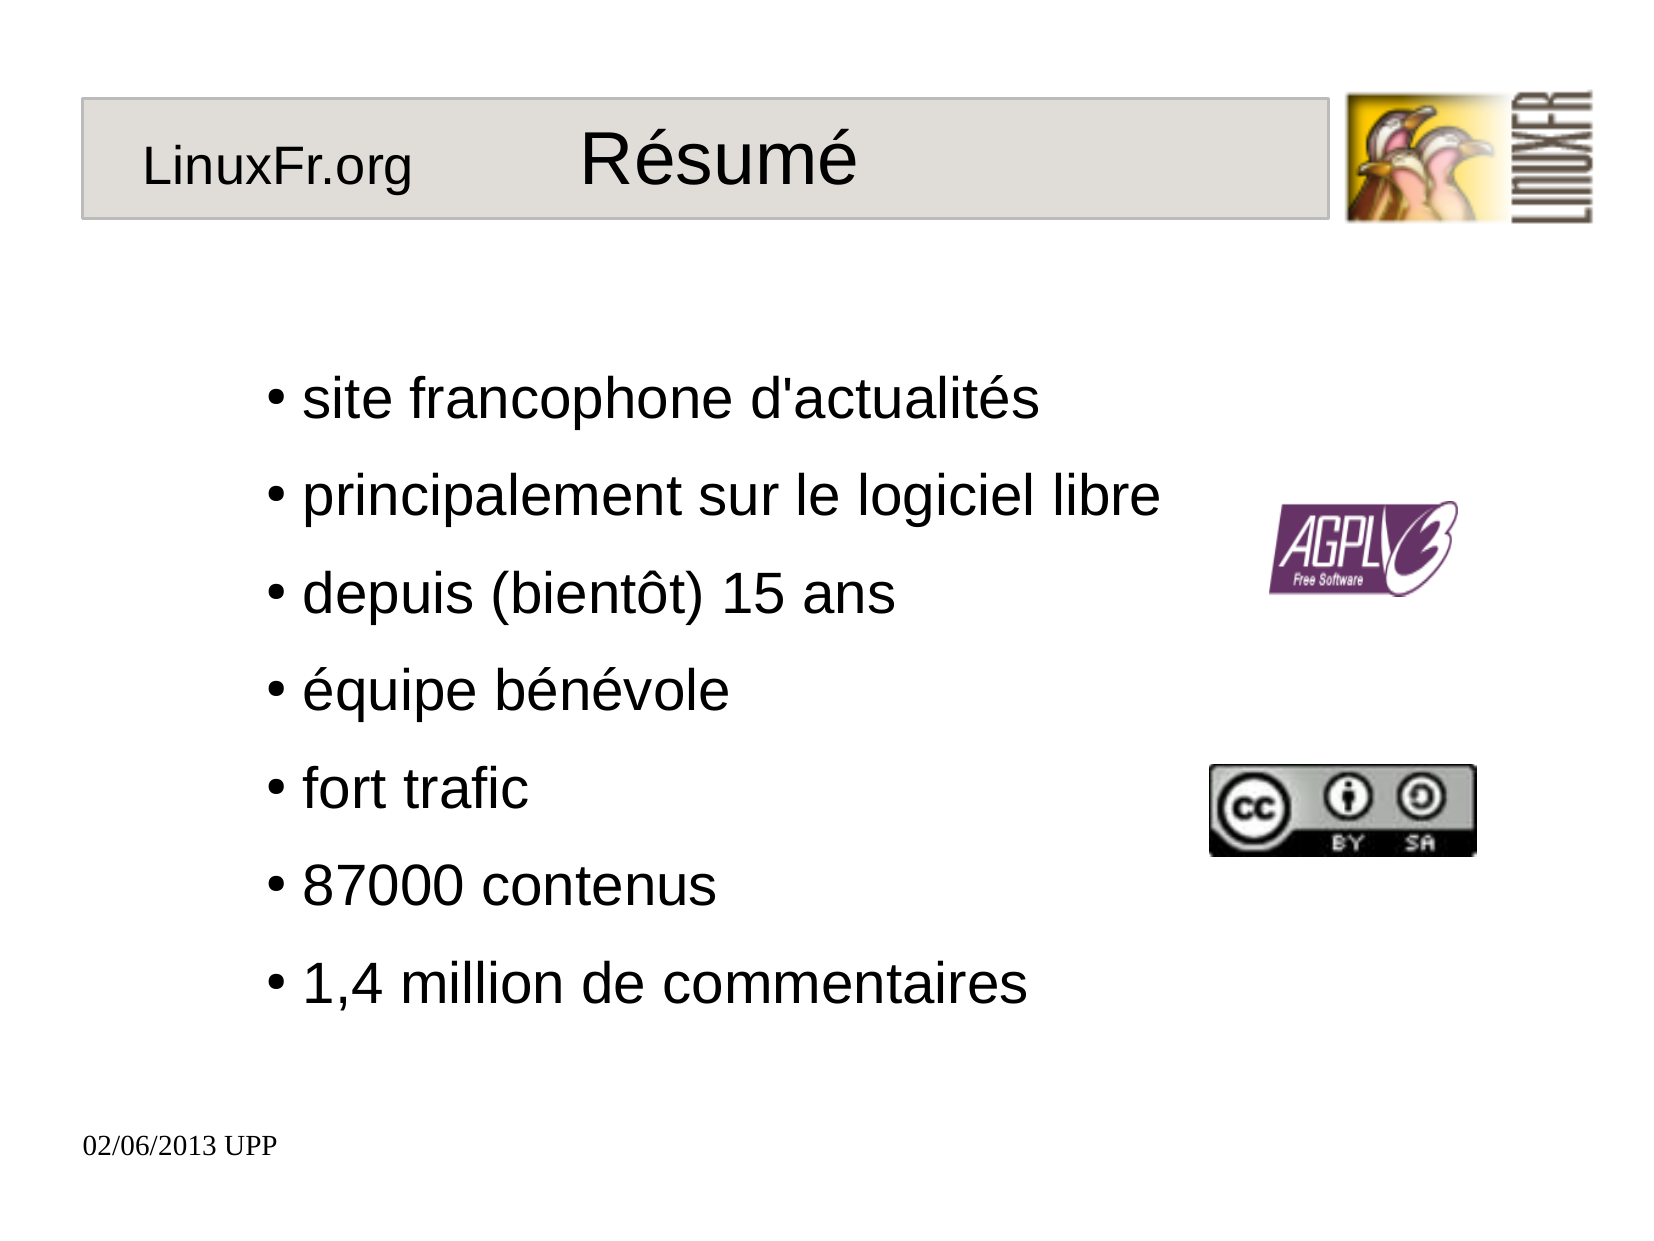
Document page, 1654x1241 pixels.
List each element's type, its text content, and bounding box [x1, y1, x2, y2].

picture [1341, 88, 1601, 229]
picture [1209, 764, 1477, 857]
title LinuxFr.org Résumé [82, 98, 1329, 219]
picture [1269, 501, 1458, 597]
subtitle site francophone d'actualités principalement sur le logiciel libre depuis (bientôt) 15 ans équipe bénévole fort trafic 87000 contenus 1,4 million de commentaires [230, 235, 1477, 1040]
